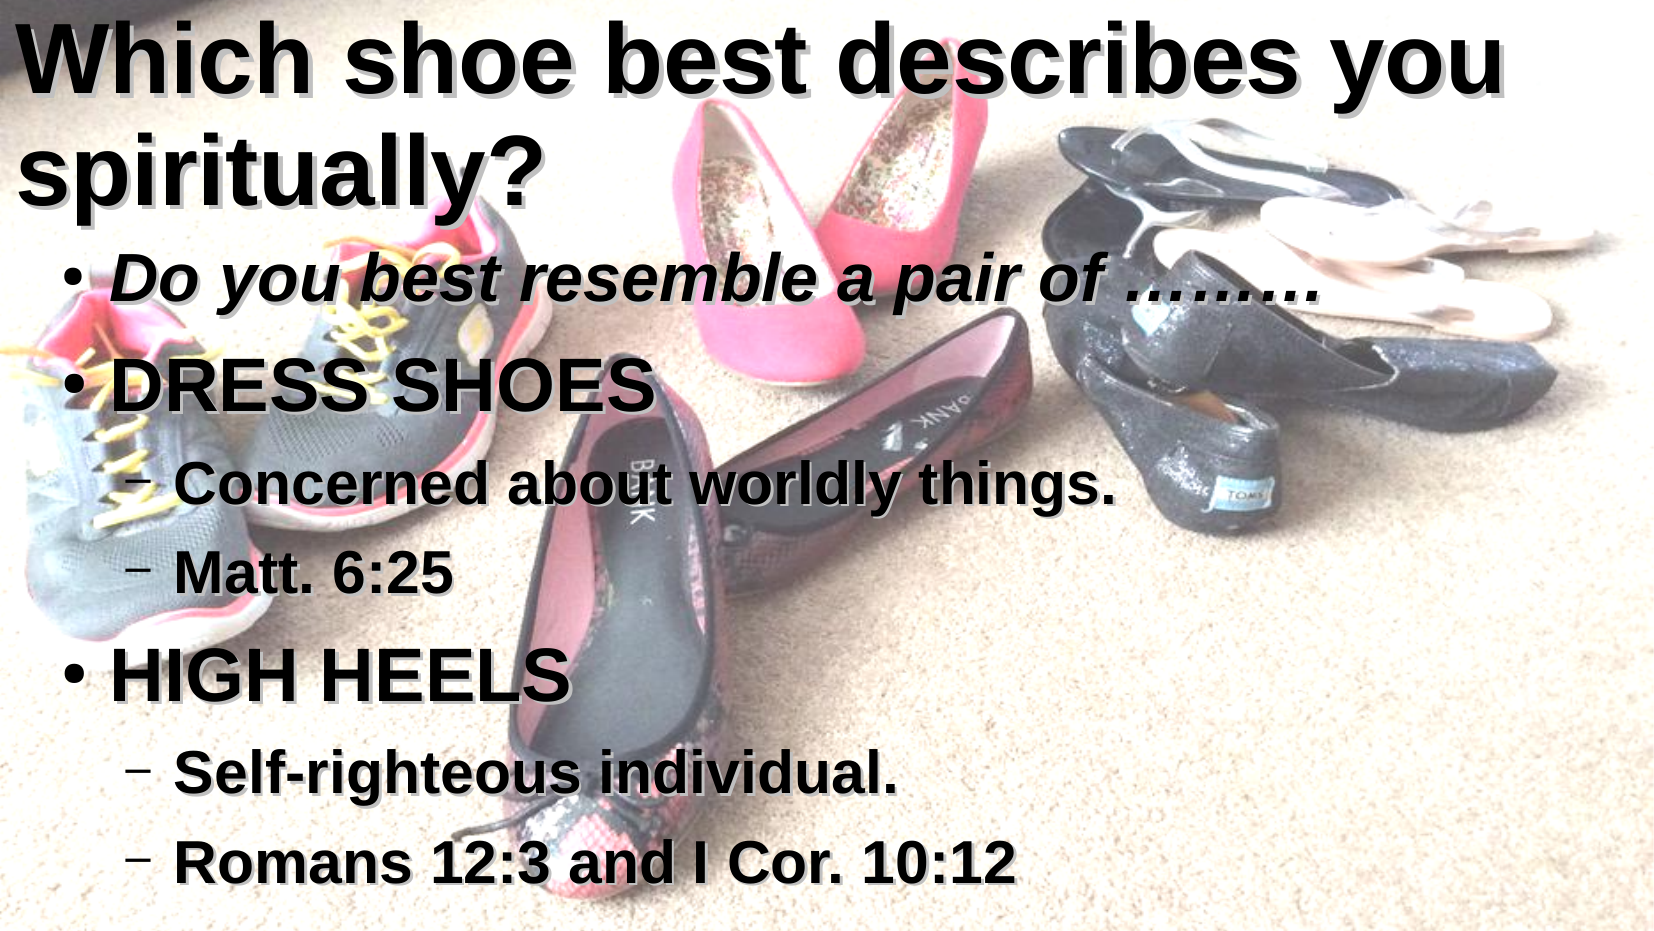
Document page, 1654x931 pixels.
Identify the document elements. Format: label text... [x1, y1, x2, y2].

title Which shoe best describes you spiritually? [15, 2, 1571, 227]
picture [0, 0, 1654, 931]
list Do you best resemble a pair of ……… DRESS SHOES Concerned about worldly things. Matt. 6:25 HIGH HEELS Self-righteous individual. Romans 12:3 and I Cor. 10:12 [45, 240, 1621, 901]
